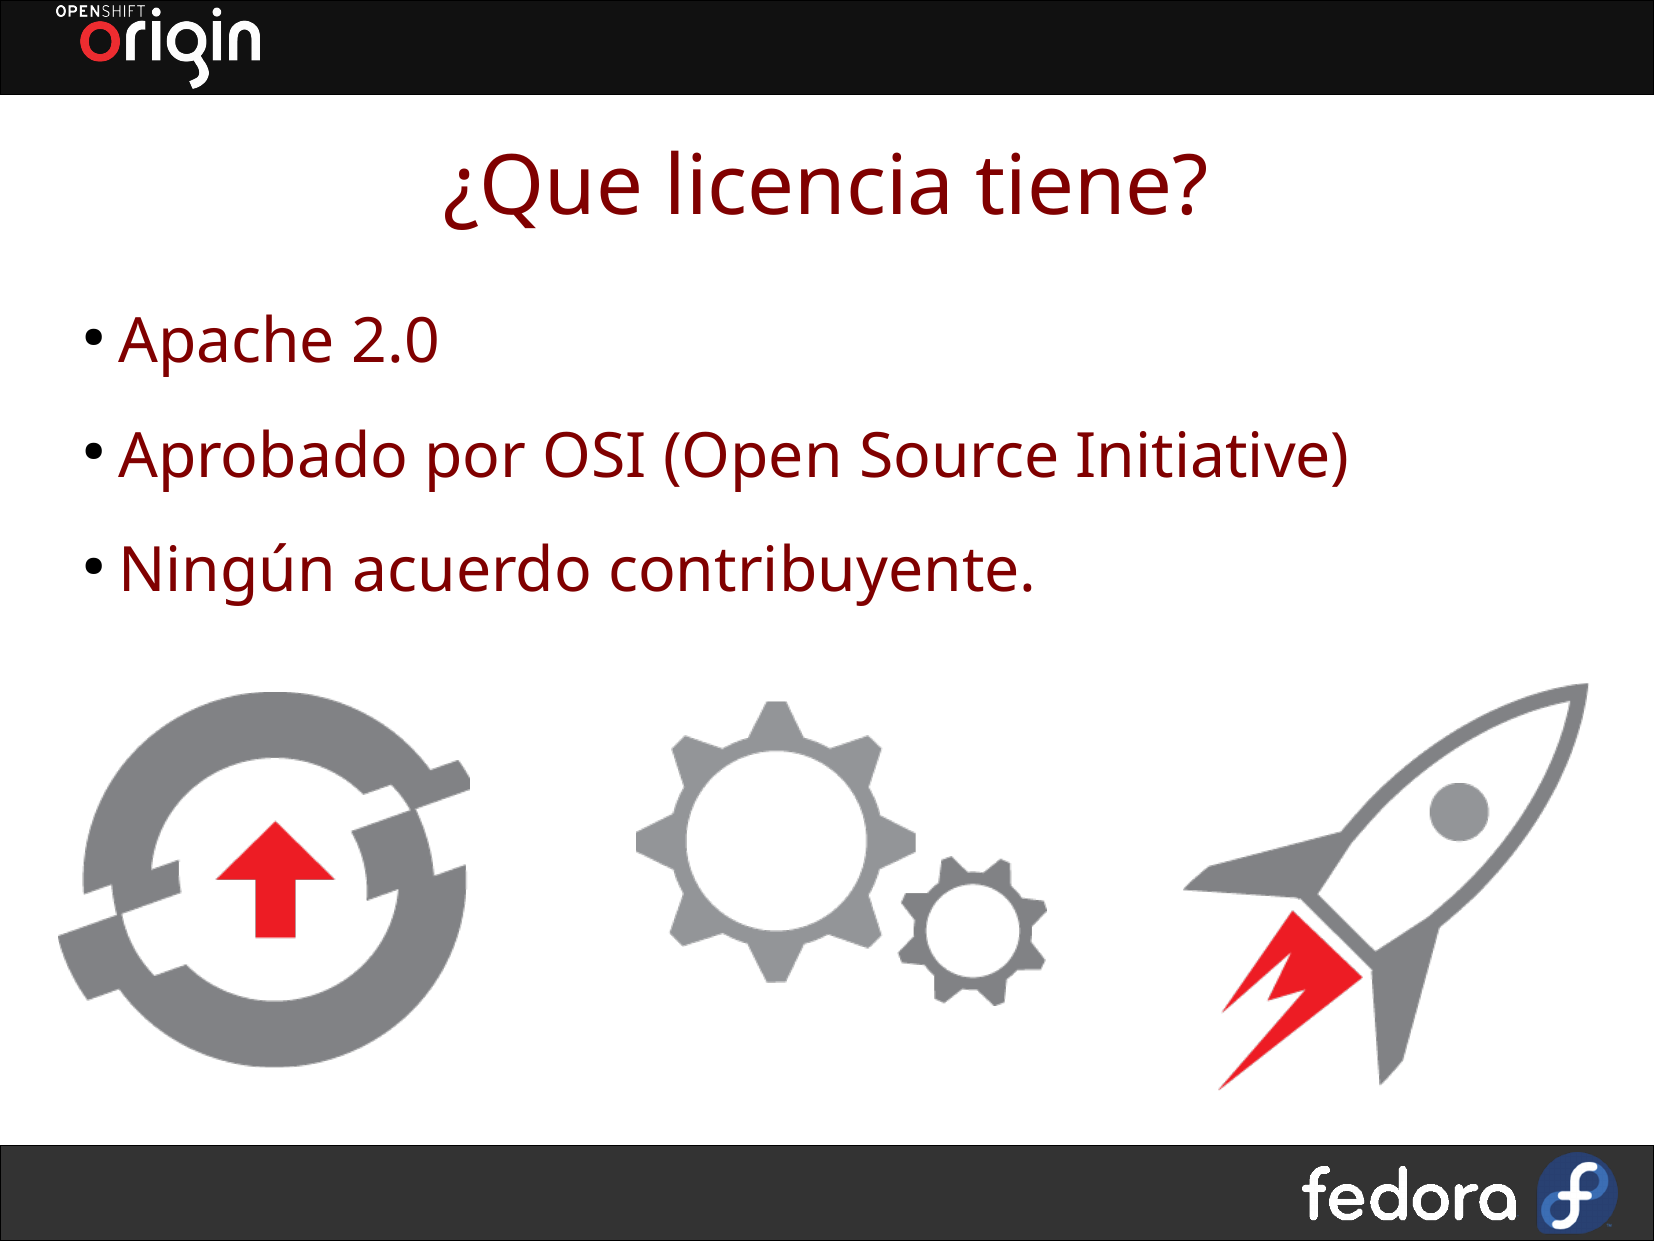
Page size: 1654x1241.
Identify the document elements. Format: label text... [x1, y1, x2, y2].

picture [58, 692, 470, 1072]
picture [636, 700, 1047, 1007]
subtitle Apache 2.0 Aprobado por OSI (Open Source Initiative) Ningún acuerdo contribuyente. [82, 296, 1571, 1099]
picture [1183, 675, 1595, 1092]
title ¿Que licencia tiene? [82, 78, 1571, 287]
picture [56, 5, 260, 89]
picture [1299, 1151, 1619, 1235]
